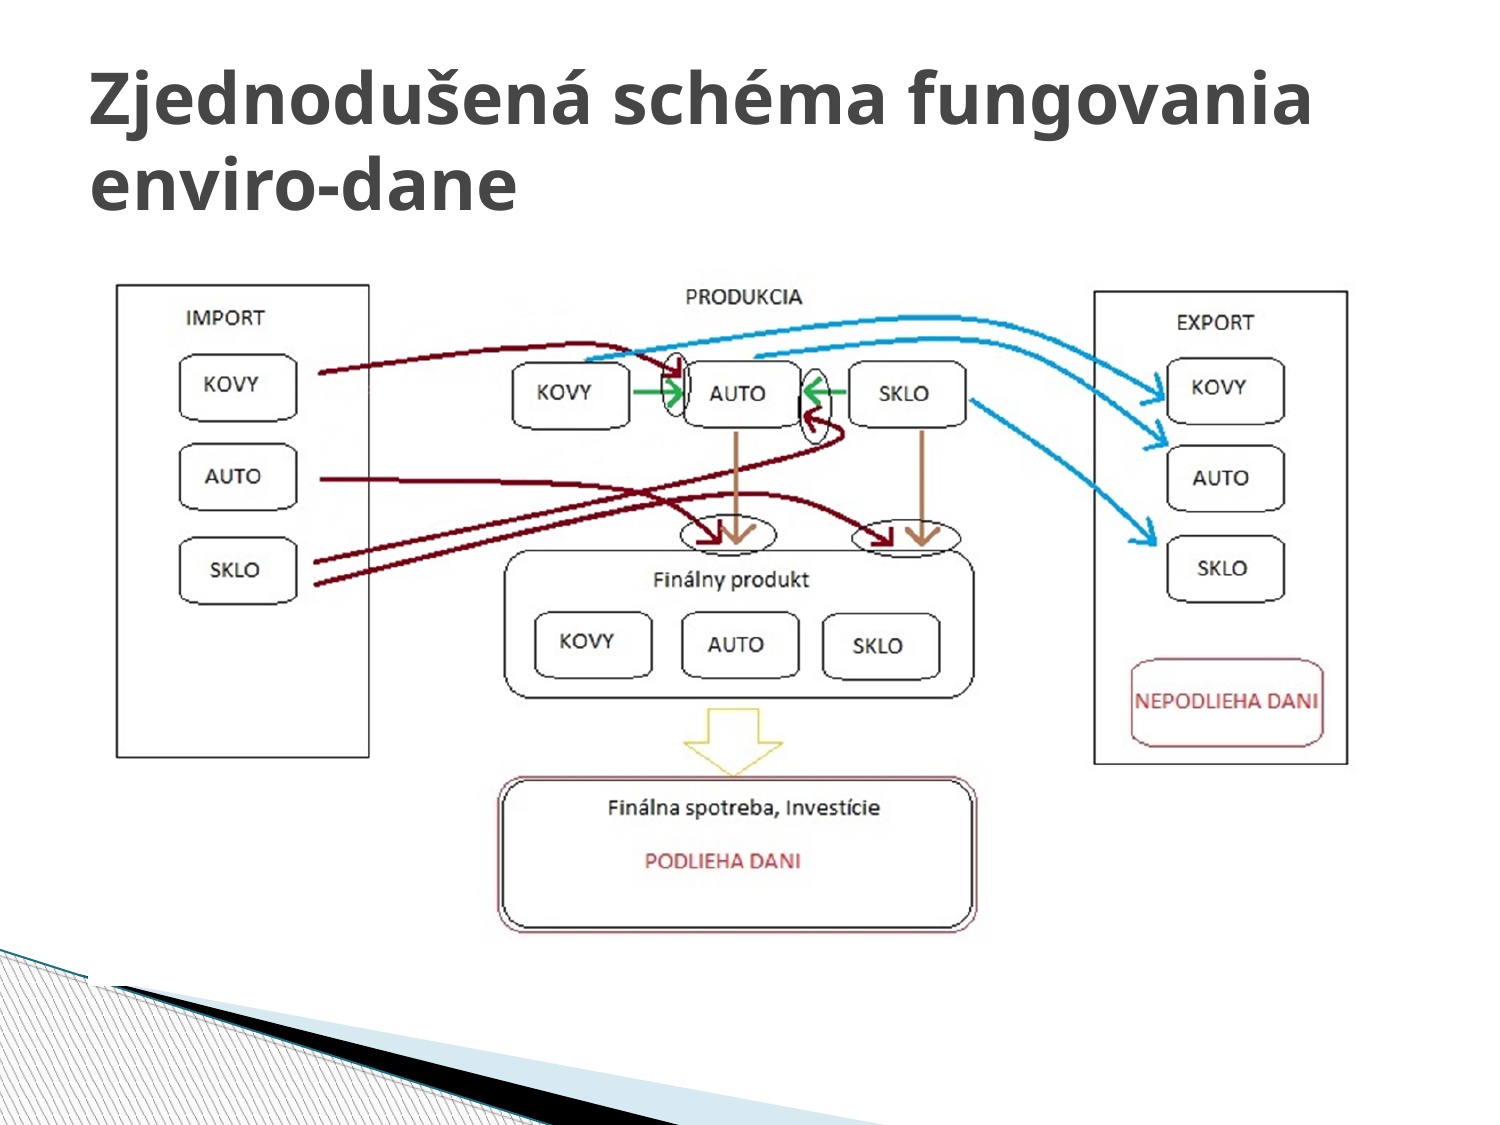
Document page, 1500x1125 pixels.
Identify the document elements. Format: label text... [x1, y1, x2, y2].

picture [0, 242, 1412, 1125]
title Zjednodušená schéma fungovania enviro-dane [75, 45, 1425, 233]
